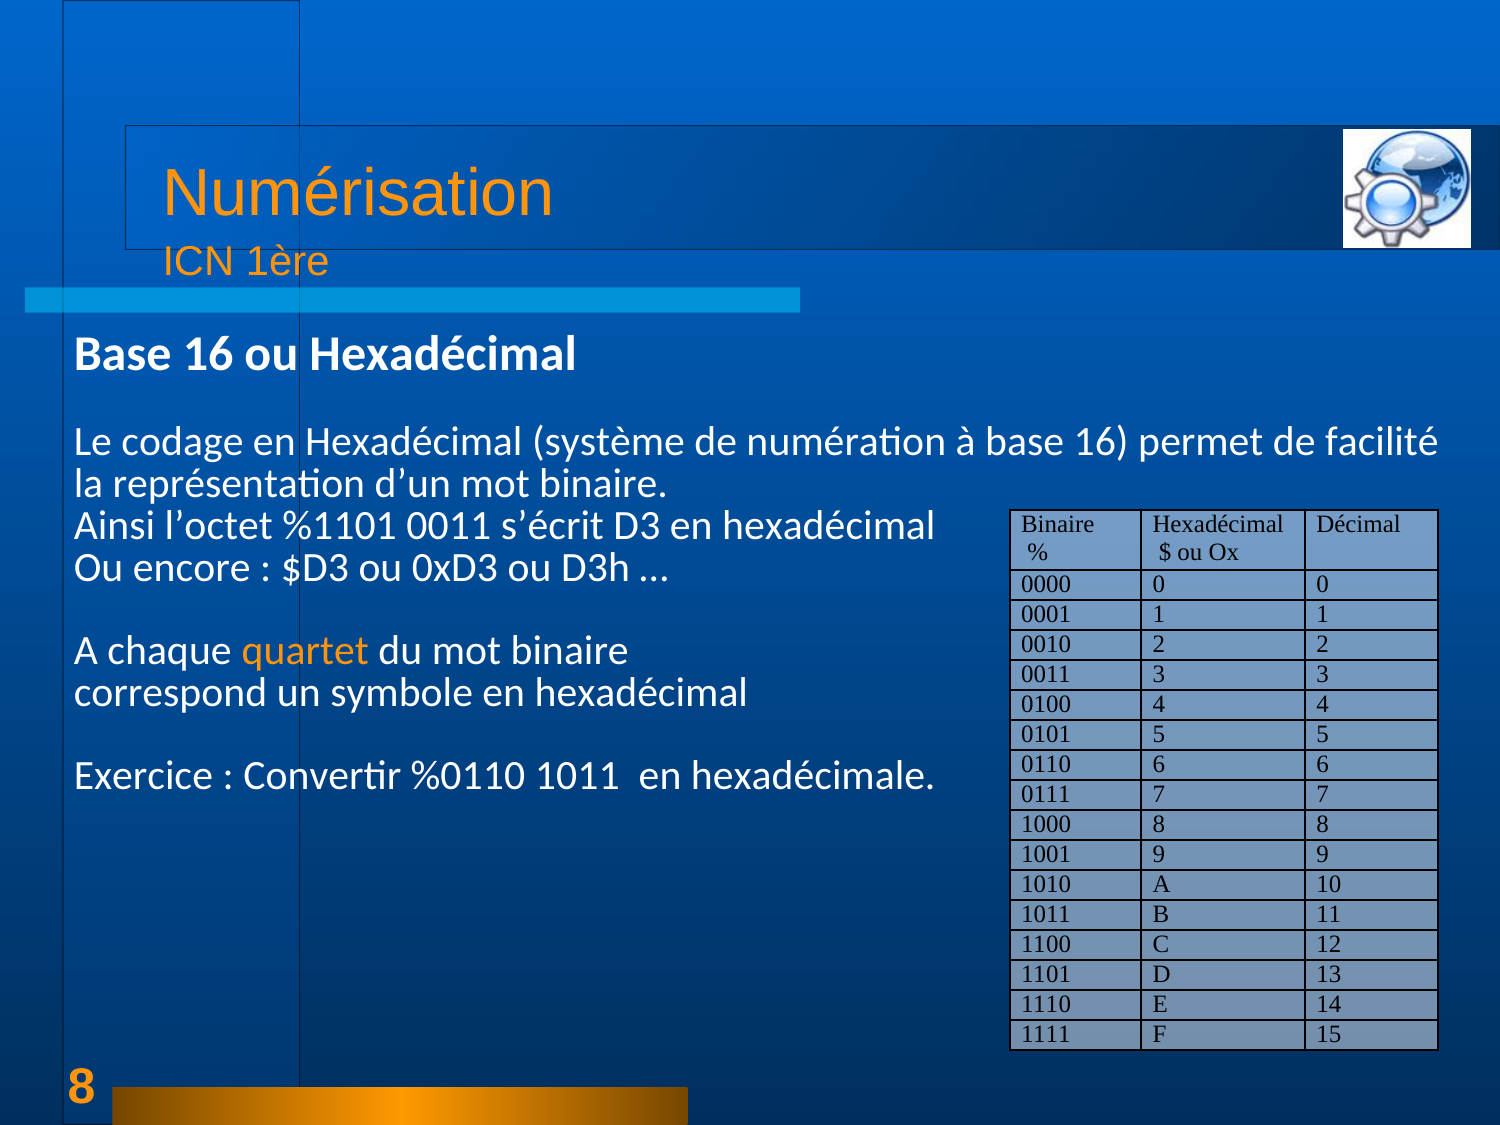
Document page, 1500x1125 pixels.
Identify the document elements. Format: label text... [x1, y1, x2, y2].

table_cell 2 [1142, 631, 1304, 659]
table_cell 1 [1142, 601, 1304, 629]
table_header Décimal [1306, 511, 1437, 569]
table_cell 13 [1306, 961, 1437, 989]
table_cell 5 [1142, 721, 1304, 749]
table_cell 12 [1306, 931, 1437, 959]
table_cell 1101 [1011, 961, 1140, 989]
table_cell 1111 [1011, 1021, 1140, 1049]
table_cell 3 [1142, 661, 1304, 689]
table_cell 1000 [1011, 811, 1140, 839]
table_cell B [1142, 901, 1304, 929]
text_box Base 16 ou Hexadécimal Le codage en Hexadécimal (système de numération à base 16) permet de facilité la représentation d’un mot binaire. Ainsi l’octet %1101 0011 s’écrit D3 en hexadécimal Ou encore : $D3 ou 0xD3 ou D3h … A chaque quartet du mot binaire correspond un symbole en hexadécimal Exercice : Convertir %0110 1011 en hexadécimale. [59, 325, 1477, 912]
table_cell 10 [1306, 871, 1437, 899]
picture [1343, 129, 1471, 248]
table_cell 2 [1306, 631, 1437, 659]
table_cell 11 [1306, 901, 1437, 929]
table_cell 3 [1306, 661, 1437, 689]
table_cell 0101 [1011, 721, 1140, 749]
table_cell 1001 [1011, 841, 1140, 869]
table_cell 8 [1306, 811, 1437, 839]
table_cell 9 [1306, 841, 1437, 869]
table_cell 1 [1306, 601, 1437, 629]
table_cell 8 [1142, 811, 1304, 839]
table_cell 7 [1142, 781, 1304, 809]
table_cell 0111 [1011, 781, 1140, 809]
table_cell 7 [1306, 781, 1437, 809]
table_cell 1010 [1011, 871, 1140, 899]
table_cell 0011 [1011, 661, 1140, 689]
table_cell 6 [1306, 751, 1437, 779]
table_cell 4 [1306, 691, 1437, 719]
table_cell 9 [1142, 841, 1304, 869]
table_header Hexadécimal $ ou Ox [1142, 511, 1304, 569]
table_cell 1011 [1011, 901, 1140, 929]
table_cell 0110 [1011, 751, 1140, 779]
table_cell 1100 [1011, 931, 1140, 959]
table_cell 0100 [1011, 691, 1140, 719]
table_cell A [1142, 871, 1304, 899]
table_cell 6 [1142, 751, 1304, 779]
table_cell 1110 [1011, 991, 1140, 1019]
table_cell 0 [1306, 571, 1437, 599]
table_cell F [1142, 1021, 1304, 1049]
table_cell E [1142, 991, 1304, 1019]
table_cell D [1142, 961, 1304, 989]
table_cell 5 [1306, 721, 1437, 749]
table_cell 0 [1142, 571, 1304, 599]
table_cell 0000 [1011, 571, 1140, 599]
table_cell 0001 [1011, 601, 1140, 629]
table_cell 15 [1306, 1021, 1437, 1049]
table_cell 0010 [1011, 631, 1140, 659]
table_cell 14 [1306, 991, 1437, 1019]
table_cell C [1142, 931, 1304, 959]
table_cell 4 [1142, 691, 1304, 719]
table_header Binaire % [1011, 511, 1140, 569]
